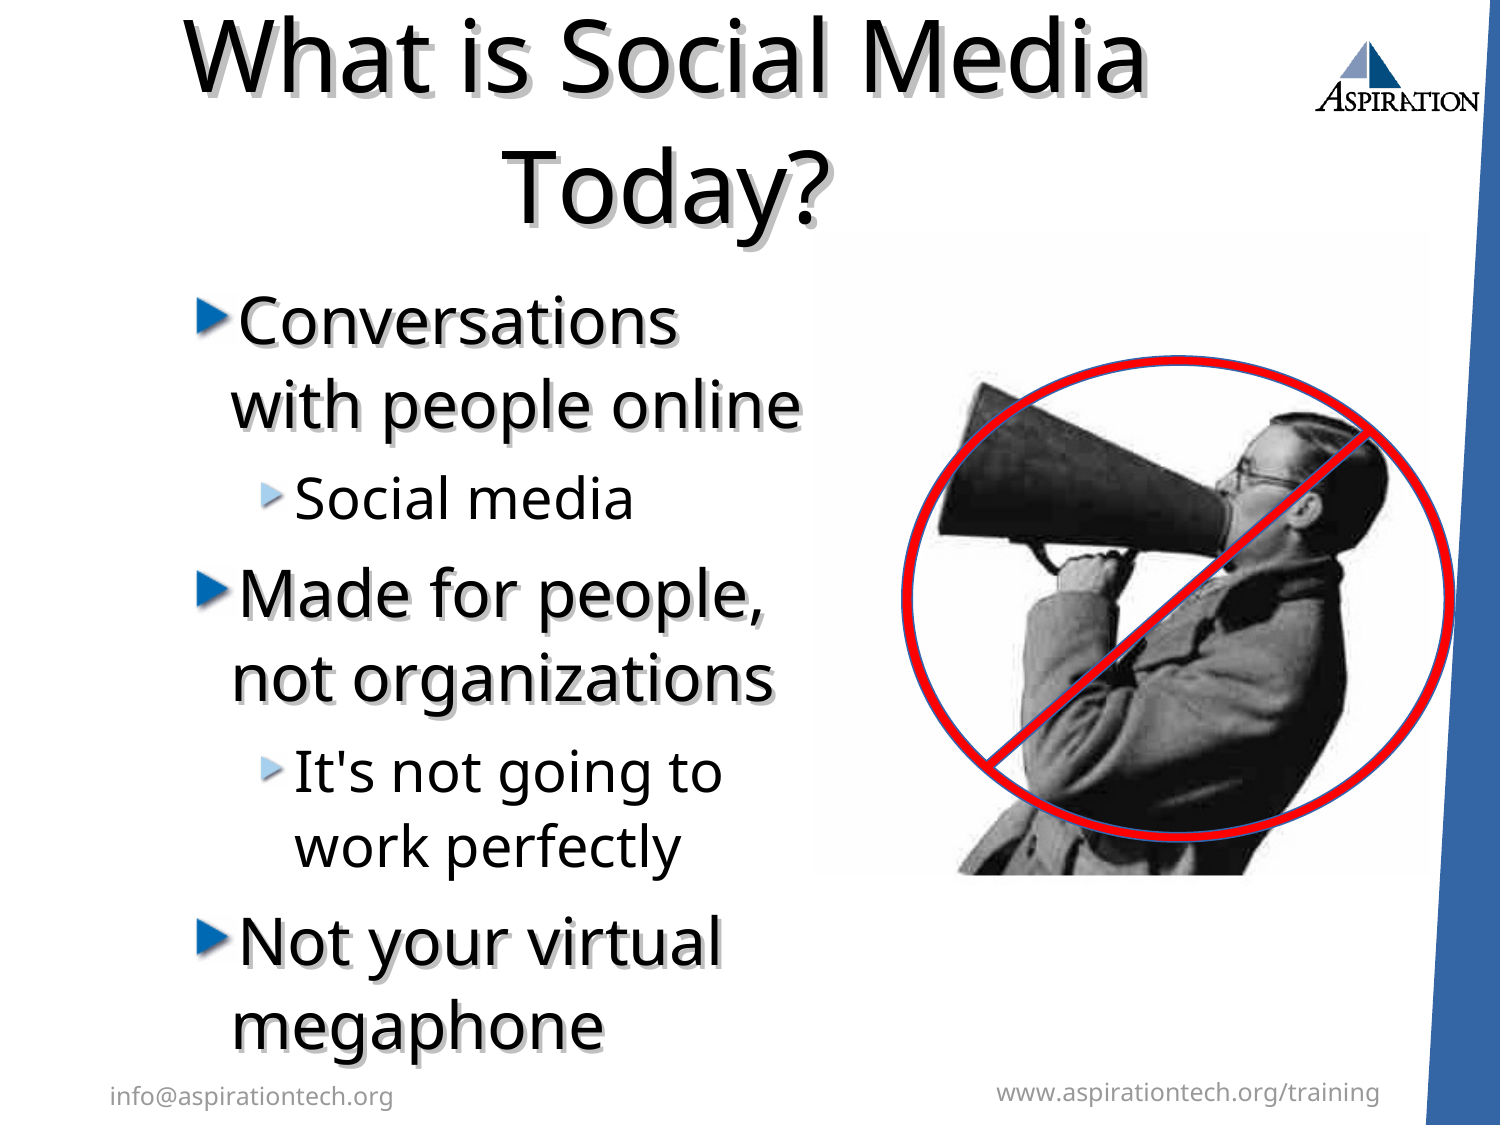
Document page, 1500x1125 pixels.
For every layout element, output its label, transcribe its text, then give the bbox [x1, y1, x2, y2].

title What is Social Media Today? [49, 19, 1284, 206]
picture [995, 438, 1430, 832]
picture [1315, 41, 1480, 120]
picture [814, 232, 1430, 886]
picture [913, 366, 1361, 760]
text_box [901, 355, 1455, 842]
list Conversations with people online Social media Made for people, not organizations It's not going to work perfectly Not your virtual megaphone [138, 273, 821, 1072]
